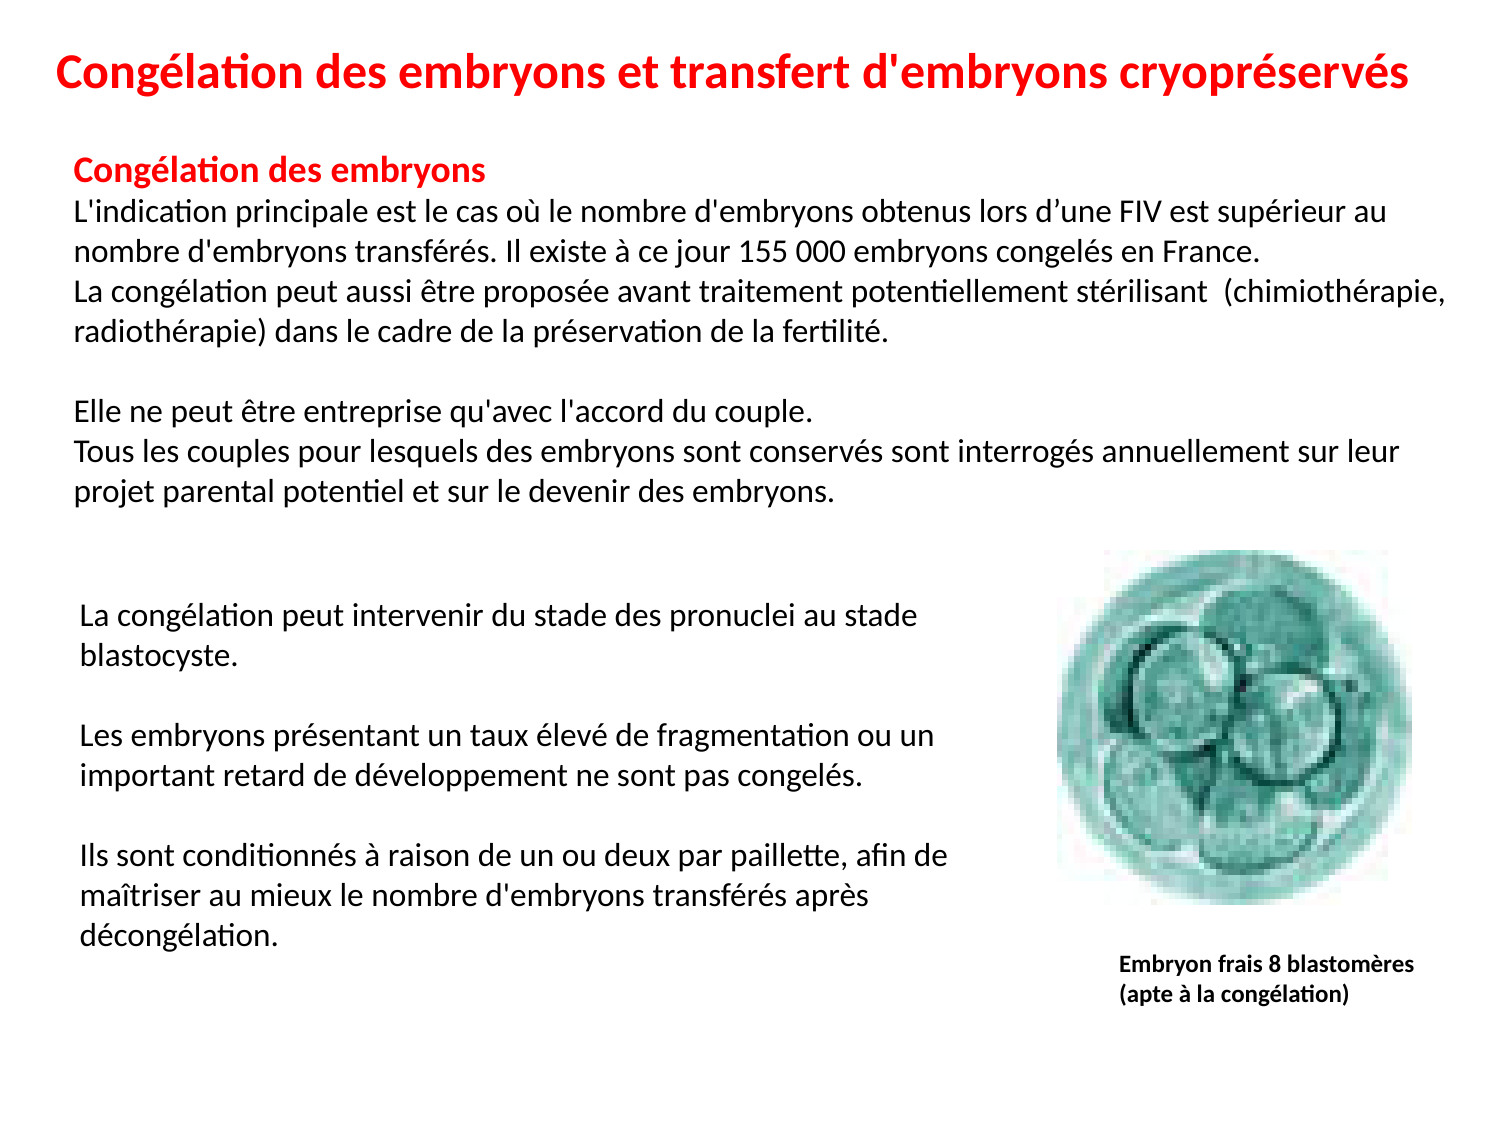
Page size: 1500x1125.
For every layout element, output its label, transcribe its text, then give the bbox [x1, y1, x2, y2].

text_box Congélation des embryons et transfert d'embryons cryopréservés [41, 30, 1471, 106]
picture [1057, 550, 1412, 906]
text_box Embryon frais 8 blastomères (apte à la congélation) [1104, 940, 1436, 1016]
text_box La congélation peut intervenir du stade des pronuclei au stade blastocyste. Les embryons présentant un taux élevé de fragmentation ou un important retard de développement ne sont pas congelés. Ils sont conditionnés à raison de un ou deux par paillette, afin de maîtriser au mieux le nombre d'embryons transférés après décongélation. [64, 586, 998, 1001]
text_box Congélation des embryons L'indication principale est le cas où le nombre d'embryons obtenus lors d’une FIV est supérieur au nombre d'embryons transférés. Il existe à ce jour 155 000 embryons congelés en France. La congélation peut aussi être proposée avant traitement potentiellement stérilisant (chimiothérapie, radiothérapie) dans le cadre de la préservation de la fertilité. Elle ne peut être entreprise qu'avec l'accord du couple. Tous les couples pour lesquels des embryons sont conservés sont interrogés annuellement sur leur projet parental potentiel et sur le devenir des embryons. [58, 137, 1500, 637]
